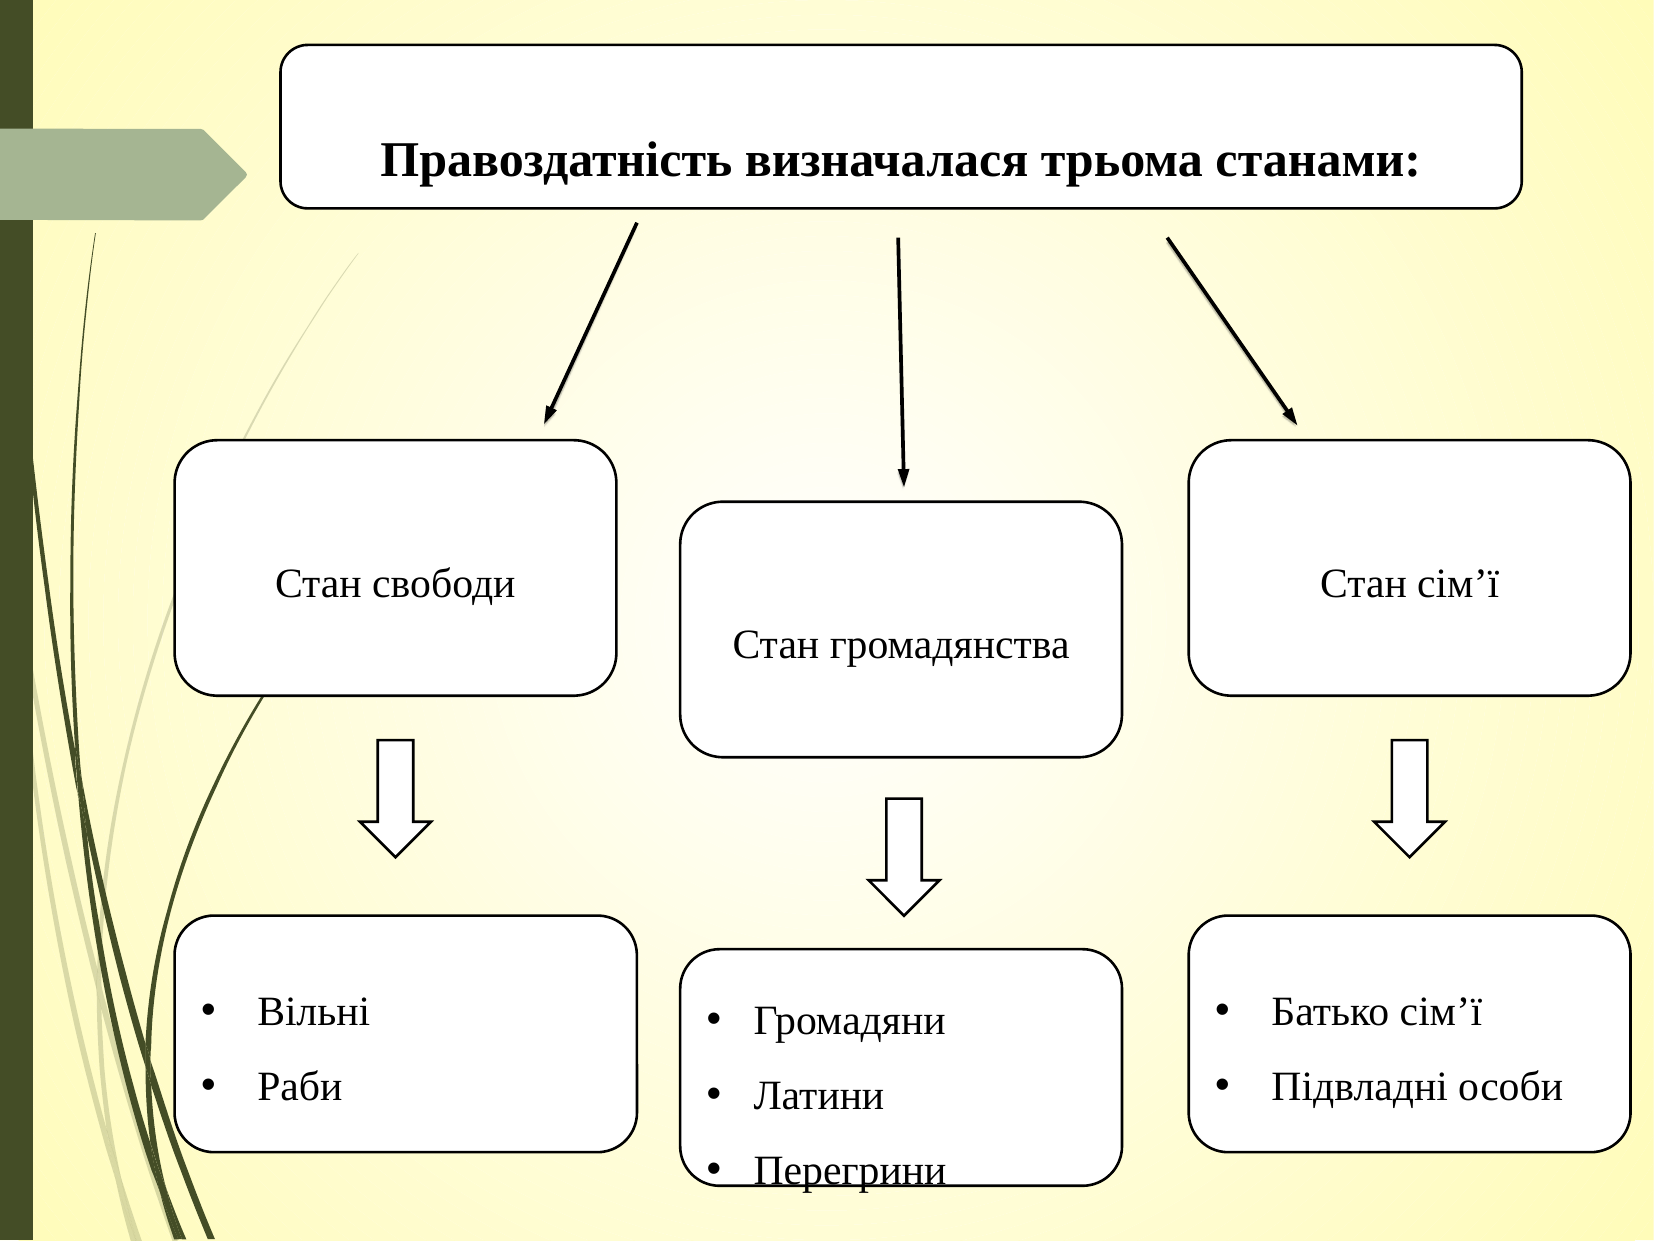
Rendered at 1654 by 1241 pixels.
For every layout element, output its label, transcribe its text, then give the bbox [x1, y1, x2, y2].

text_box Правоздатність визначалася трьома станами: [280, 44, 1522, 209]
text_box [868, 798, 940, 916]
text_box Вільні Раби [174, 915, 637, 1153]
text_box Громадяни Латини Перегрини [680, 949, 1122, 1186]
text_box [1374, 740, 1446, 858]
text_box Стан свободи [174, 440, 617, 696]
text_box Стан громадянства [680, 501, 1122, 758]
text_box [360, 740, 431, 858]
text_box Стан сім’ї [1188, 440, 1631, 696]
text_box Батько сім’ї Підвладні особи [1188, 915, 1631, 1153]
